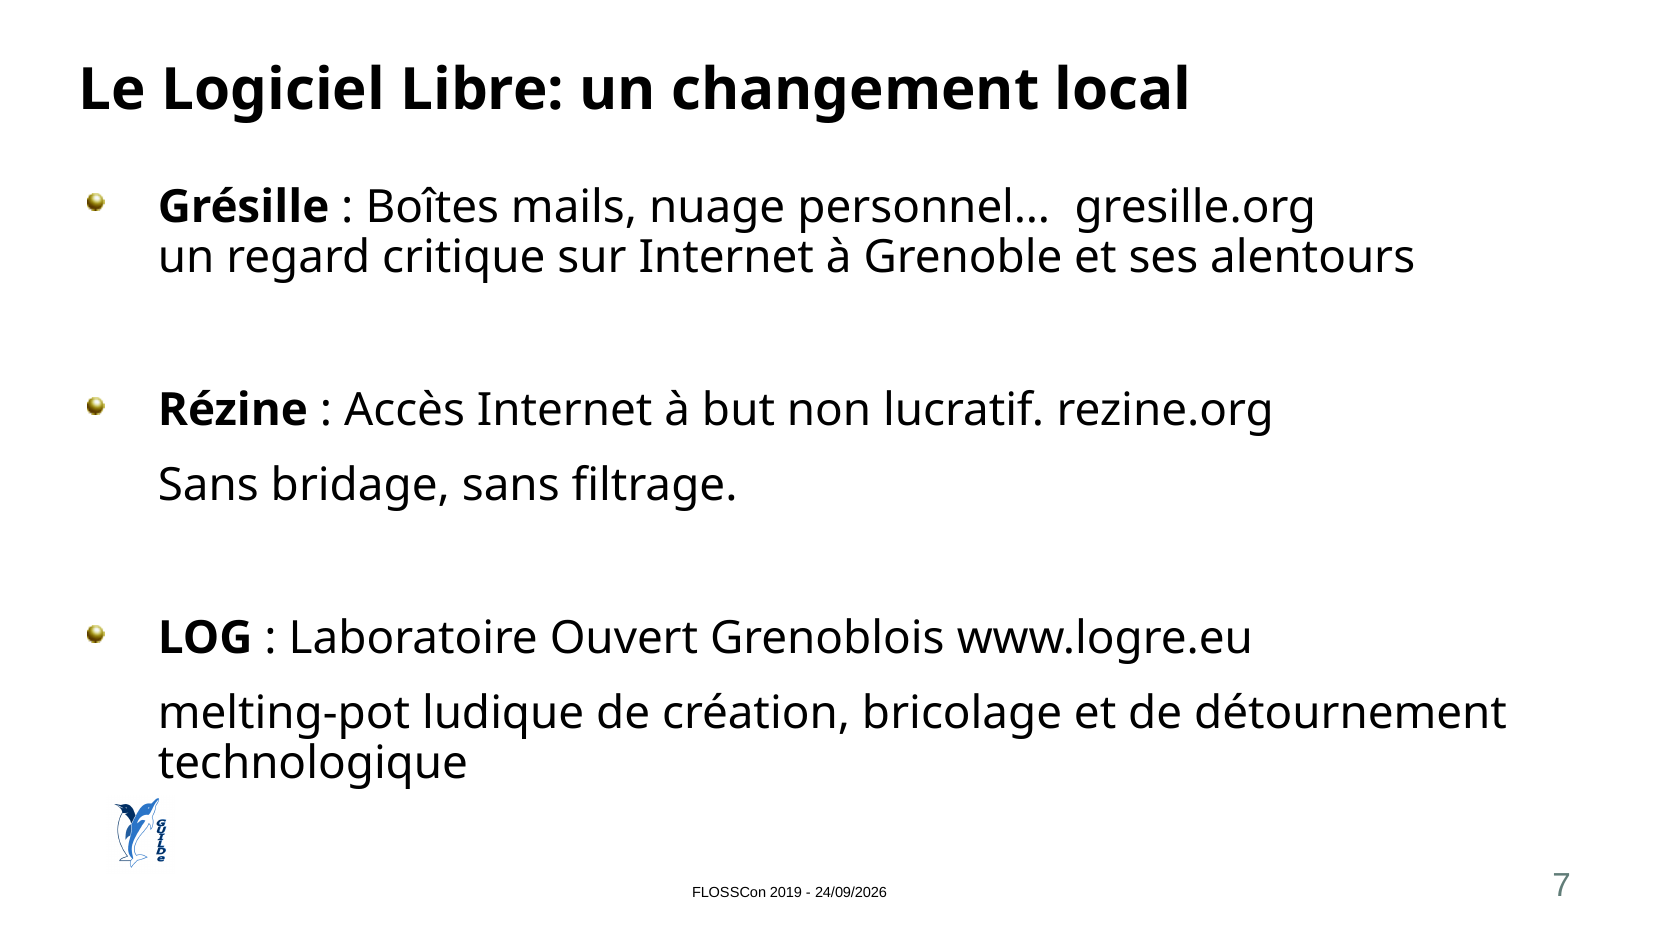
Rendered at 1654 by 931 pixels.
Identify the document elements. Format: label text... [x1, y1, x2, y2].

title Le Logiciel Libre: un changement local [63, 43, 1595, 199]
picture [106, 827, 175, 874]
list Grésille : Boîtes mails, nuage personnel… gresille.org un regard critique sur Internet à Grenoble et ses alentours Rézine : Accès Internet à but non lucratif. rezine.org Sans bridage, sans filtrage. LOG : Laboratoire Ouvert Grenoblois www.logre.eu melting-pot ludique de création, bricolage et de détournement technologique [75, 199, 1536, 827]
